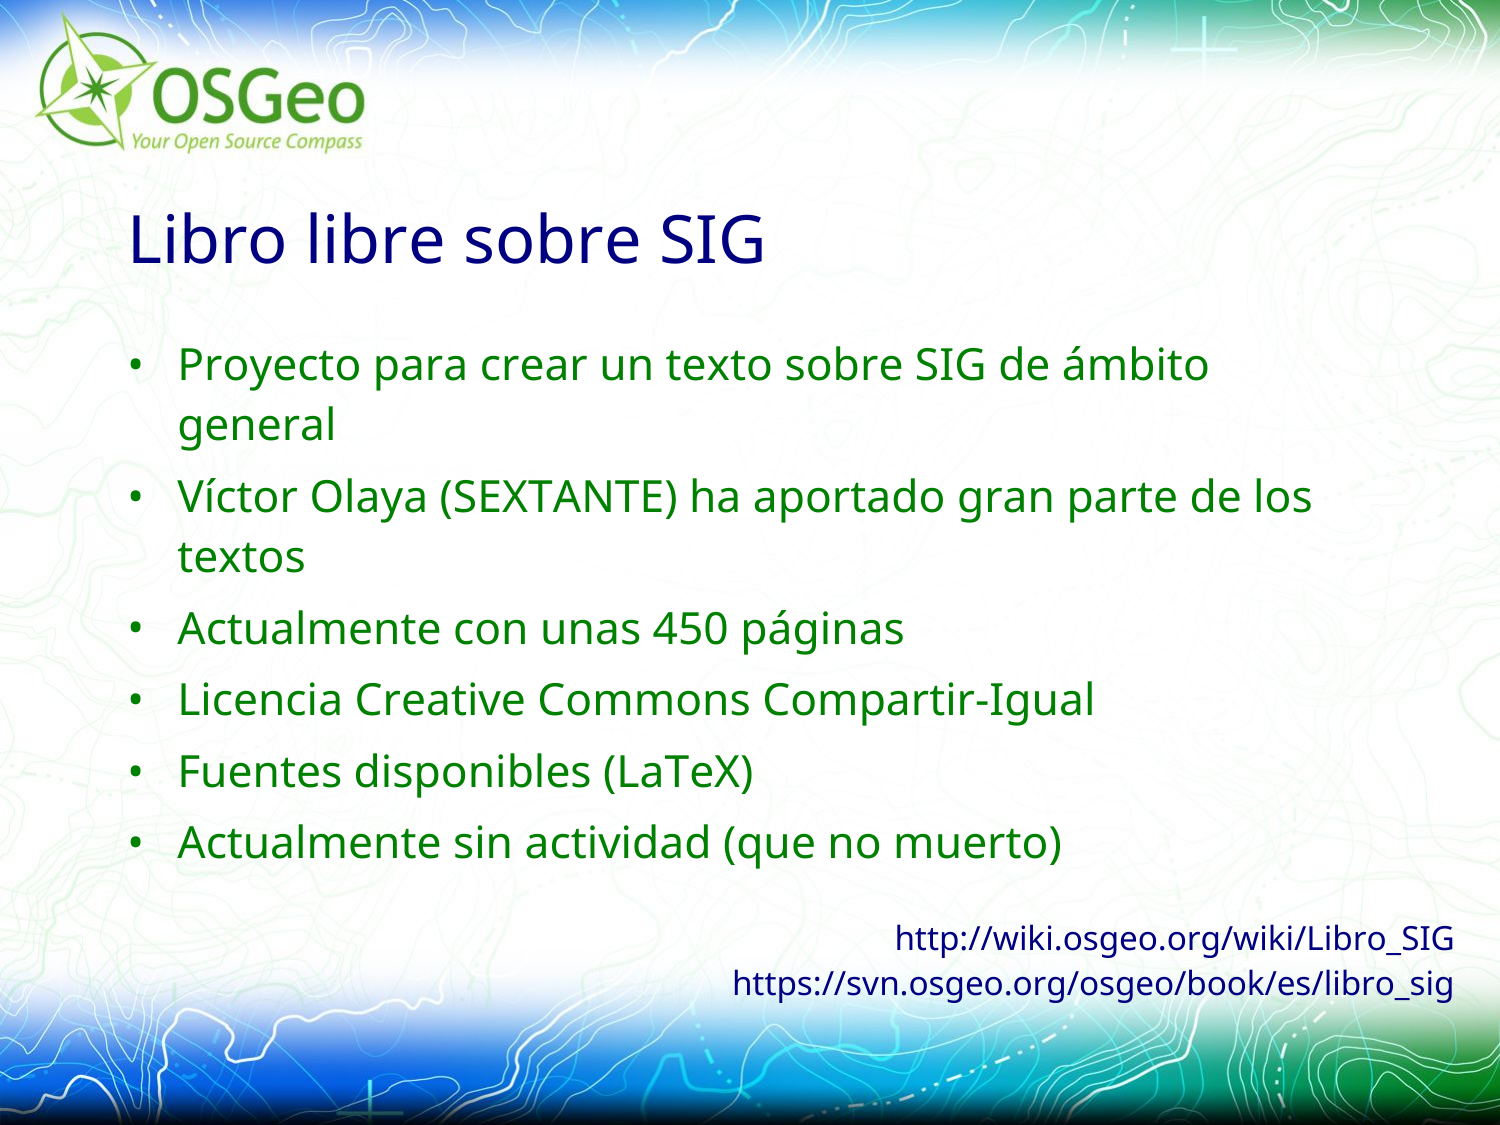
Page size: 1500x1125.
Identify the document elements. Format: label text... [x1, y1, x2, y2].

title Libro libre sobre SIG [112, 187, 1388, 288]
text_box http://wiki.osgeo.org/wiki/Libro_SIG https://svn.osgeo.org/osgeo/book/es/libro_sig [584, 909, 1471, 1005]
list Proyecto para crear un texto sobre SIG de ámbito general Víctor Olaya (SEXTANTE) ha aportado gran parte de los textos Actualmente con unas 450 páginas Licencia Creative Commons Compartir-Igual Fuentes disponibles (LaTeX) Actualmente sin actividad (que no muerto) [112, 324, 1388, 886]
picture [0, 0, 1500, 1125]
